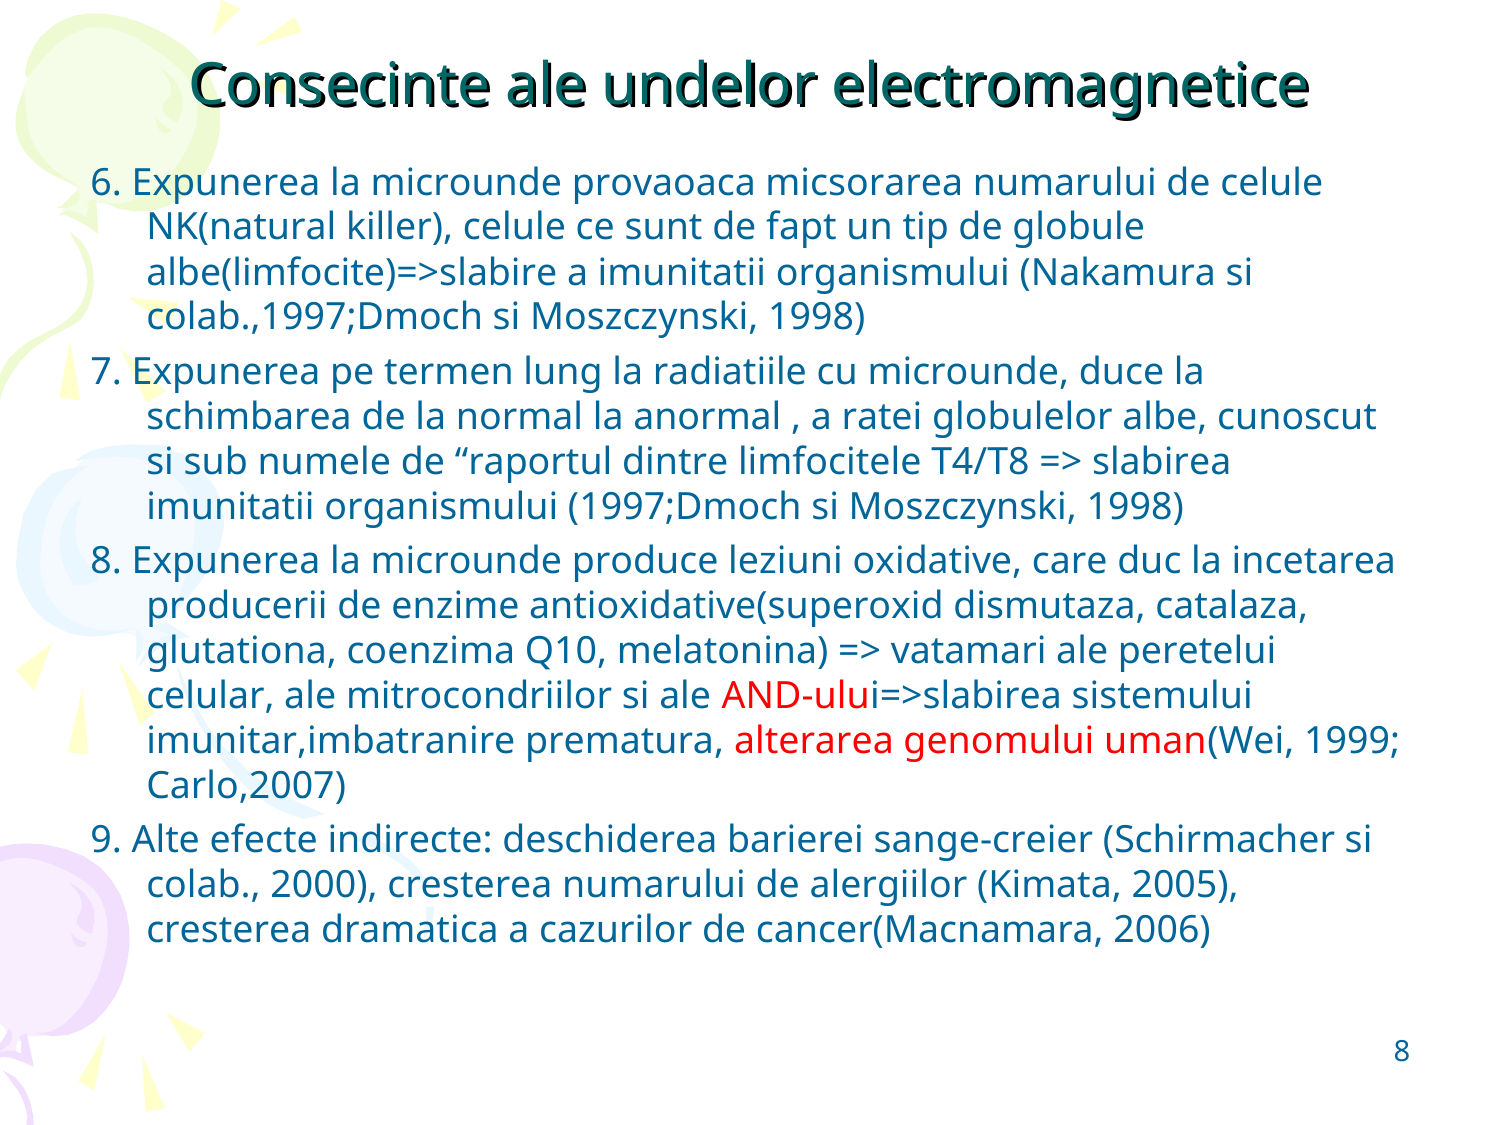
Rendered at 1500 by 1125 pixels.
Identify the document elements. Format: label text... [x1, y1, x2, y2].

text_box 6. Expunerea la microunde provaoaca micsorarea numarului de celule NK(natural killer), celule ce sunt de fapt un tip de globule albe(limfocite)=>slabire a imunitatii organismului (Nakamura si colab.,1997;Dmoch si Moszczynski, 1998) 7. Expunerea pe termen lung la radiatiile cu microunde, duce la schimbarea de la normal la anormal , a ratei globulelor albe, cunoscut si sub numele de “raportul dintre limfocitele T4/T8 => slabirea imunitatii organismului (1997;Dmoch si Moszczynski, 1998) 8. Expunerea la microunde produce leziuni oxidative, care duc la incetarea producerii de enzime antioxidative(superoxid dismutaza, catalaza, glutationa, coenzima Q10, melatonina) => vatamari ale peretelui celular, ale mitrocondriilor si ale AND-ului=>slabirea sistemului imunitar,imbatranire prematura, alterarea genomului uman(Wei, 1999; Carlo,2007) 9. Alte efecte indirecte: deschiderea barierei sange-creier (Schirmacher si colab., 2000), cresterea numarului de alergiilor (Kimata, 2005), cresterea dramatica a cazurilor de cancer(Macnamara, 2006) [75, 149, 1426, 1075]
text_box Consecinte ale undelor electromagnetice [72, 16, 1426, 126]
text_box <number> [1074, 1024, 1426, 1100]
